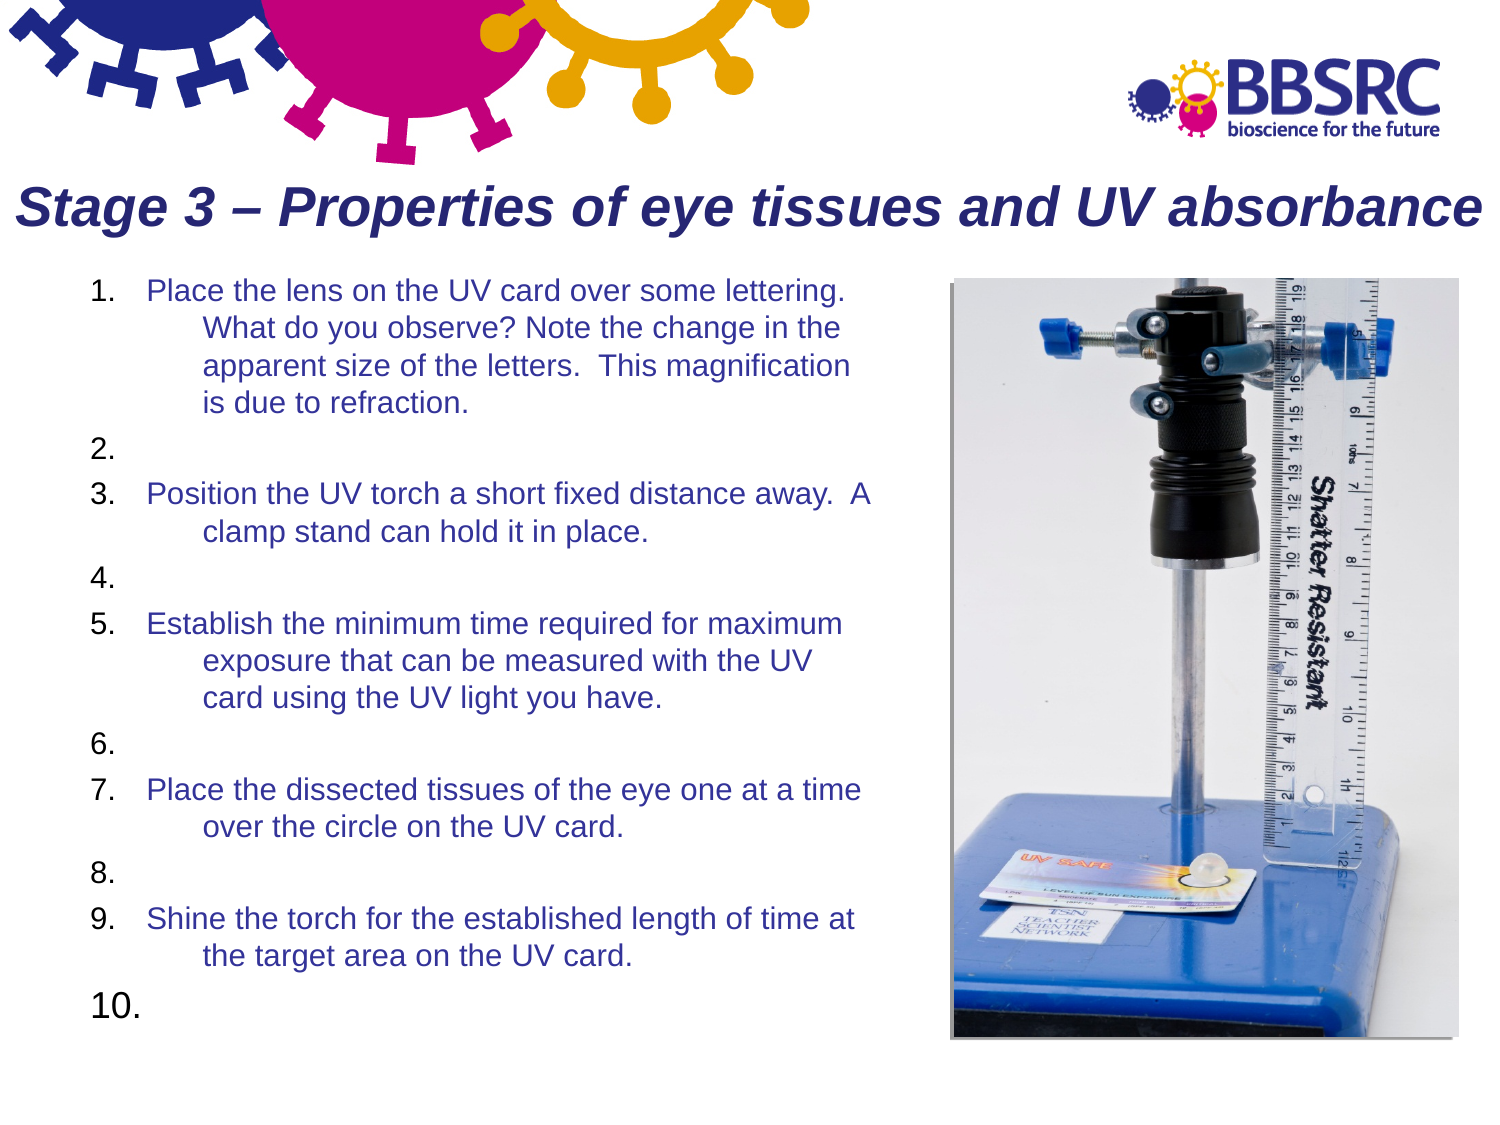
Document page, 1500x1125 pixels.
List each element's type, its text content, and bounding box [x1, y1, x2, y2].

title Stage 3 – Properties of eye tissues and UV absorbance [0, 162, 1500, 350]
picture [954, 278, 1459, 1037]
list Place the lens on the UV card over some lettering. What do you observe? Note the change in the apparent size of the letters. This magnification is due to refraction. Position the UV torch a short fixed distance away. A clamp stand can hold it in place. Establish the minimum time required for maximum exposure that can be measured with the UV card using the UV light you have. Place the dissected tissues of the eye one at a time over the circle on the UV card. Shine the torch for the established length of time at the target area on the UV card. [75, 262, 892, 1036]
